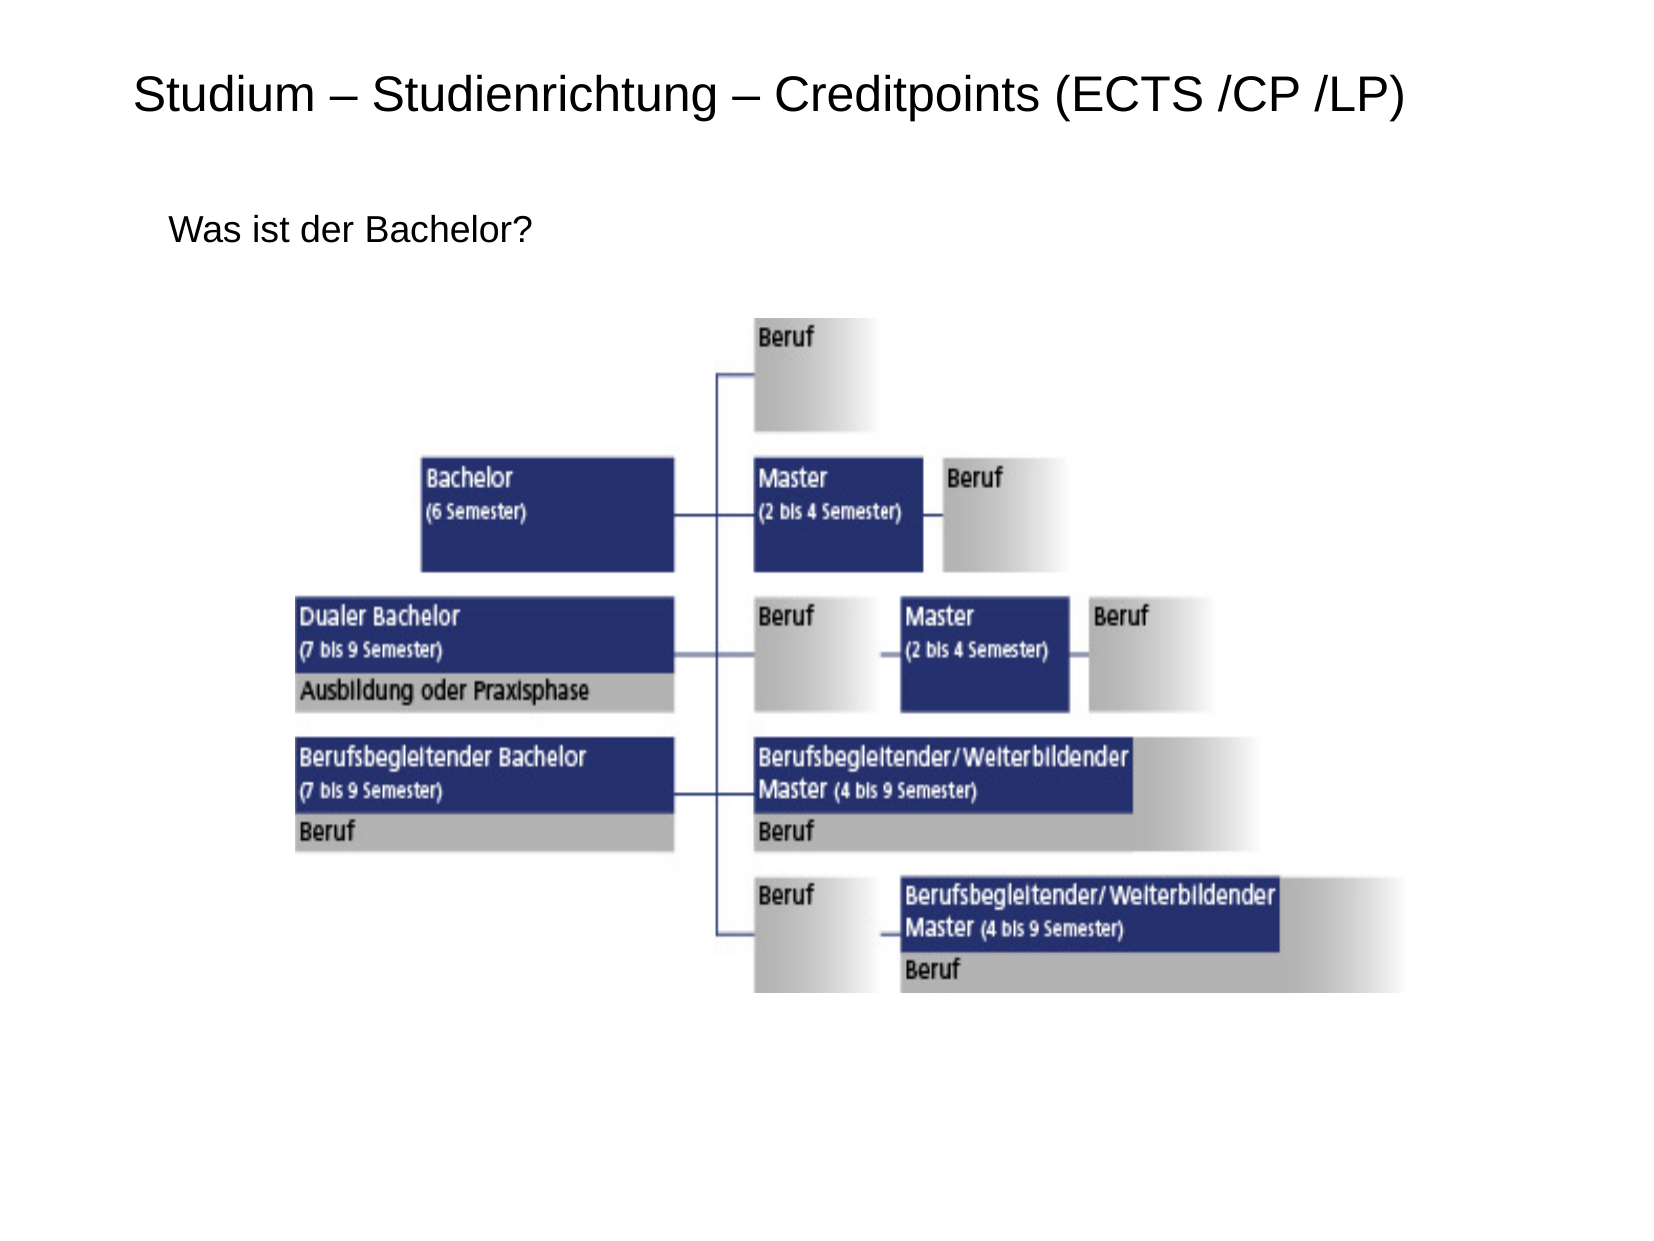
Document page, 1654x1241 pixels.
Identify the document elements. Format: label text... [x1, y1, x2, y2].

text_box Studium – Studienrichtung – Creditpoints (ECTS /CP /LP) [118, 59, 1595, 131]
picture [295, 318, 1406, 993]
text_box Was ist der Bachelor? [153, 200, 548, 258]
